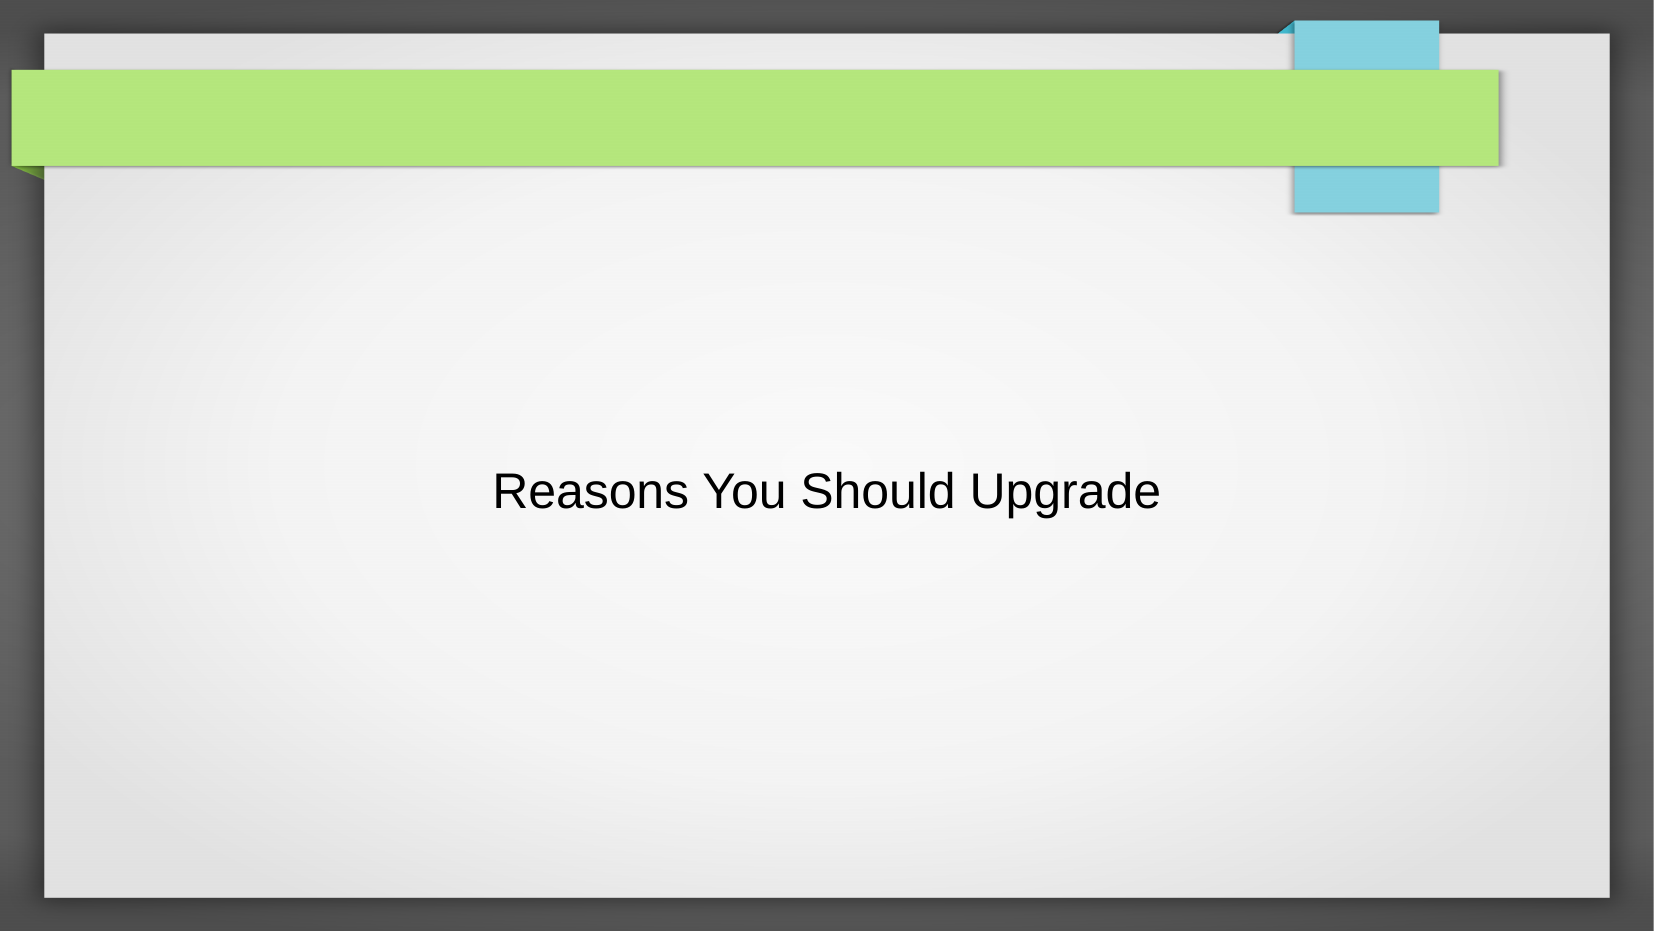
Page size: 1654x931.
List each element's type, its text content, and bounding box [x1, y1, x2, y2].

subtitle Reasons You Should Upgrade [82, 221, 1571, 761]
picture [0, 0, 1654, 931]
